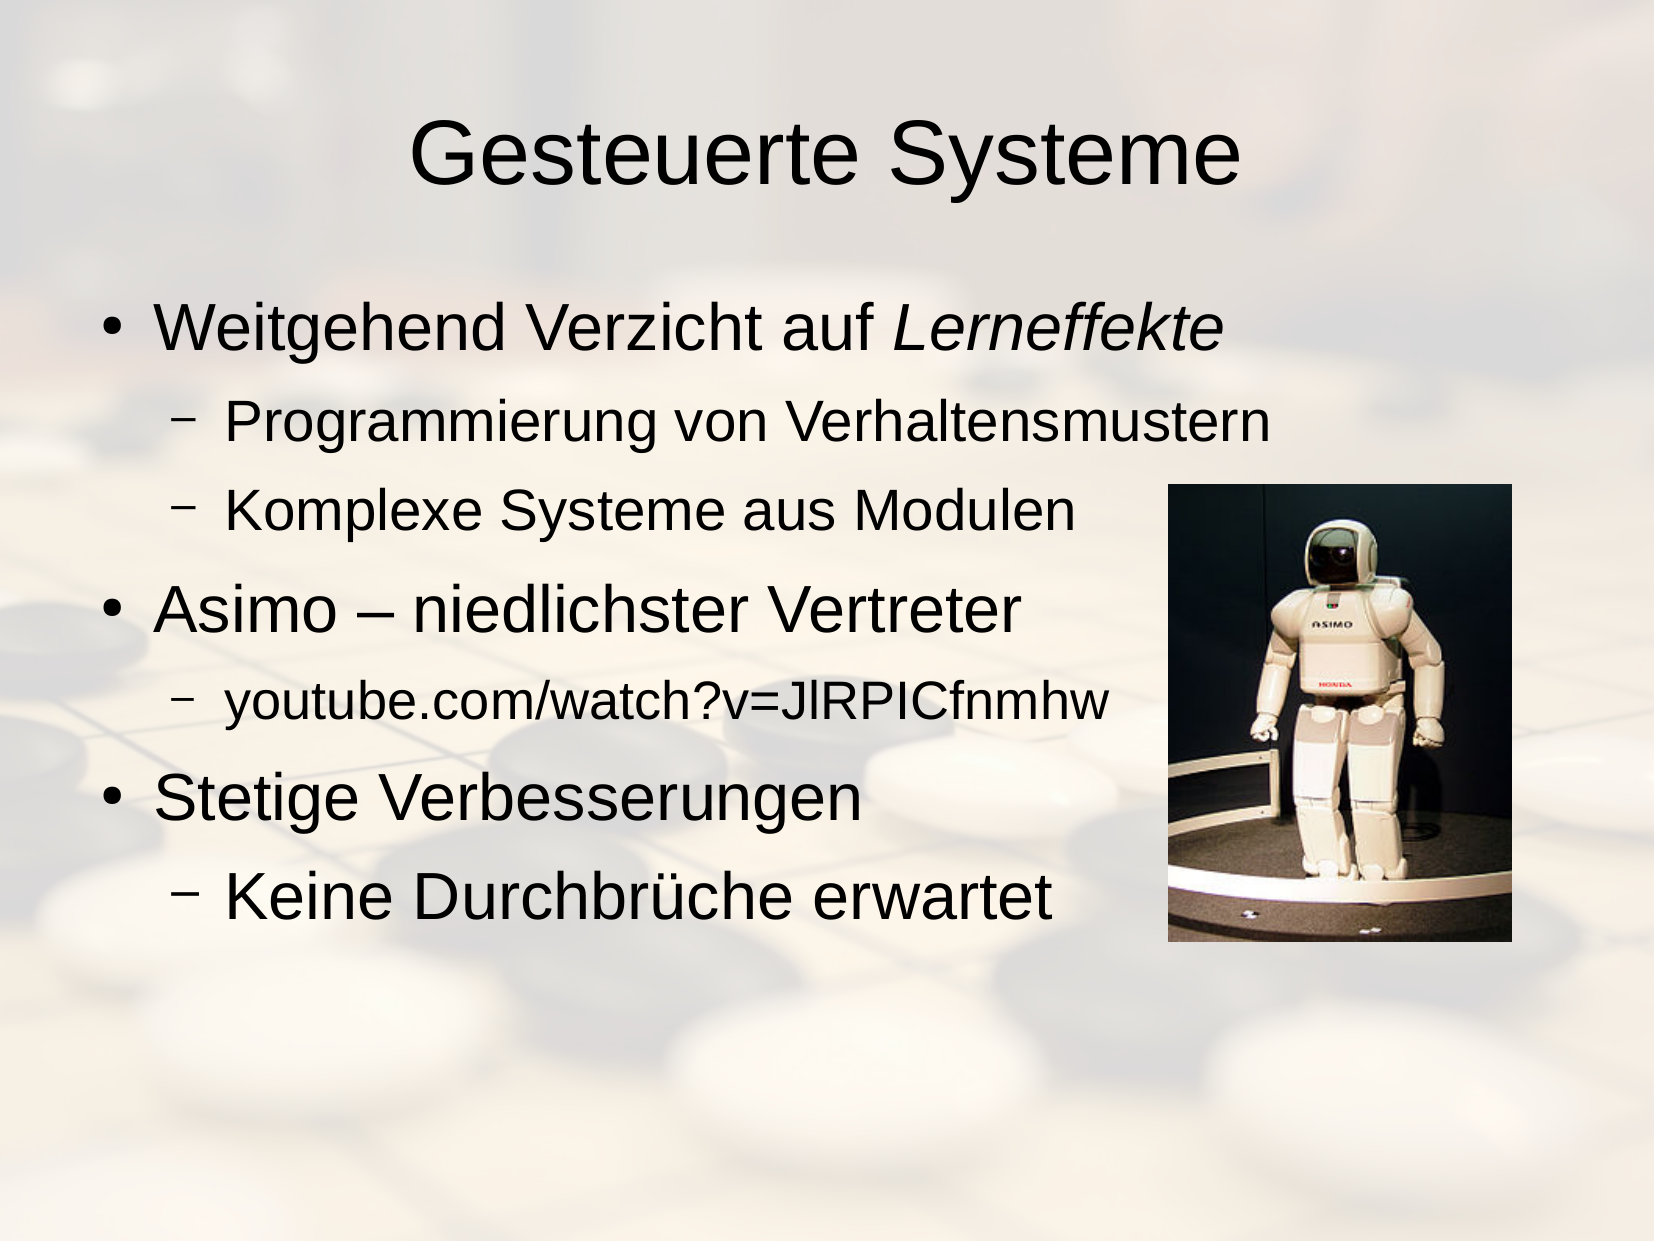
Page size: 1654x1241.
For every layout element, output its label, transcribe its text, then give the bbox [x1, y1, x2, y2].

list Weitgehend Verzicht auf Lerneffekte Programmierung von Verhaltensmustern Komplexe Systeme aus Modulen Asimo – niedlichster Vertreter youtube.com/watch?v=JlRPICfnmhw Stetige Verbesserungen Keine Durchbrüche erwartet [82, 290, 1571, 1010]
picture [1168, 484, 1512, 942]
title Gesteuerte Systeme [82, 49, 1571, 257]
